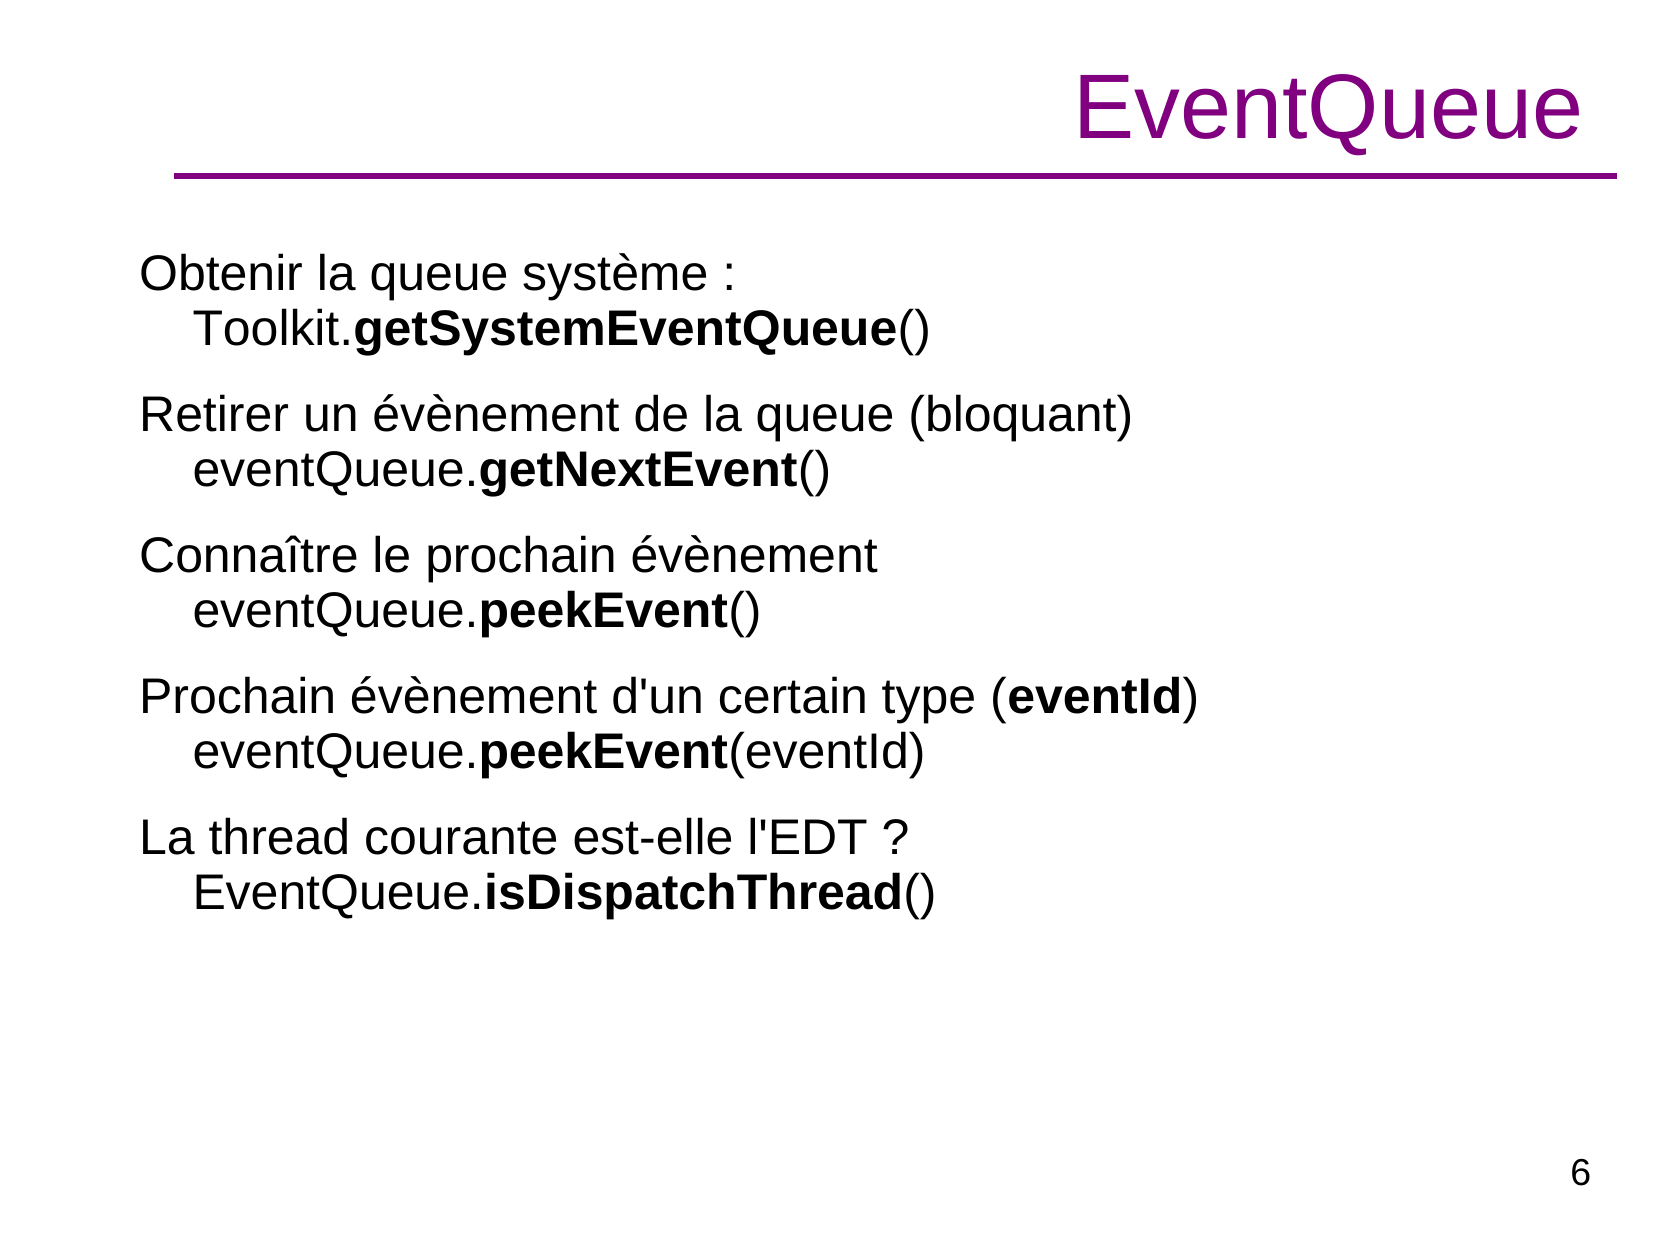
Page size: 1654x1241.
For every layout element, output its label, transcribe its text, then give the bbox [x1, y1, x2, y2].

list Obtenir la queue système : Toolkit.getSystemEventQueue() Retirer un évènement de la queue (bloquant) eventQueue.getNextEvent() Connaître le prochain évènement eventQueue.peekEvent() Prochain évènement d'un certain type (eventId) eventQueue.peekEvent(eventId) La thread courante est-elle l'EDT ? EventQueue.isDispatchThread() [121, 244, 1534, 952]
title EventQueue [84, 55, 1584, 159]
